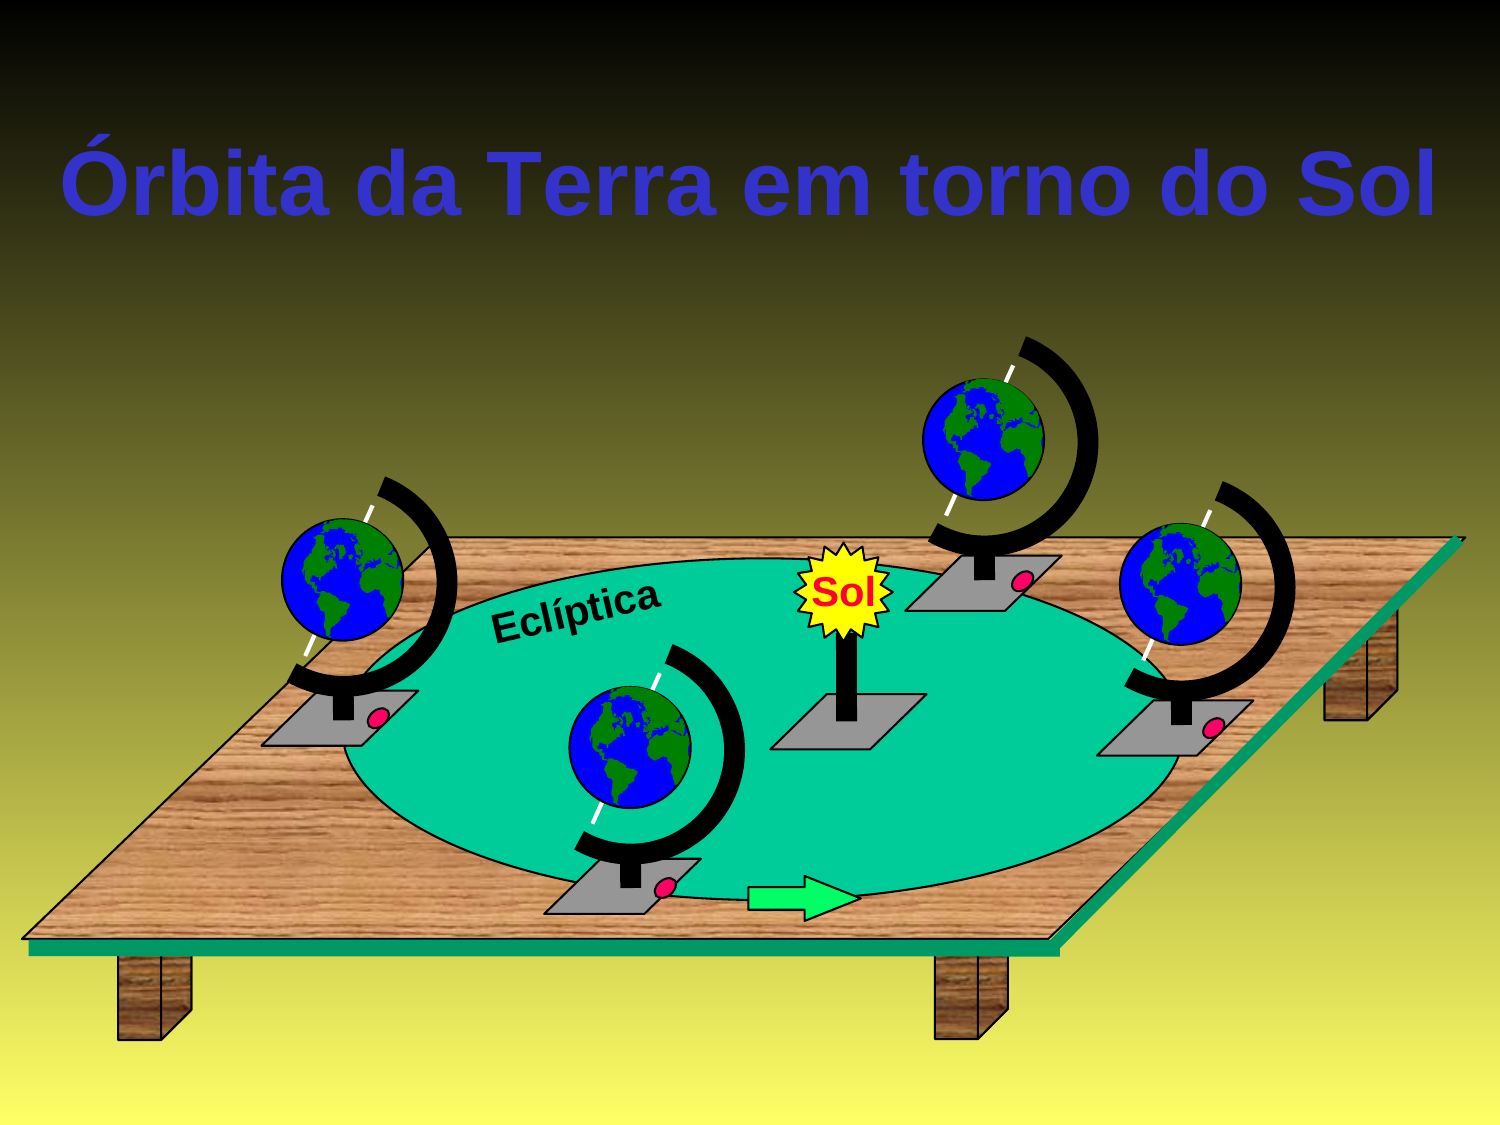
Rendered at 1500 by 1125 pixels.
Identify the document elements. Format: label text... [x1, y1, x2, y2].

text_box [449, 523, 1274, 680]
text_box [934, 957, 1008, 1040]
title Órbita da Terra em torno do Sol [0, 92, 1500, 280]
text_box [282, 519, 436, 675]
text_box [923, 378, 1045, 501]
text_box Sol [796, 563, 892, 623]
text_box [118, 957, 192, 1041]
text_box [570, 687, 690, 808]
text_box [809, 623, 878, 642]
text_box Eclíptica [470, 560, 681, 665]
text_box [1324, 611, 1398, 721]
text_box [21, 537, 1451, 939]
text_box [772, 694, 925, 749]
